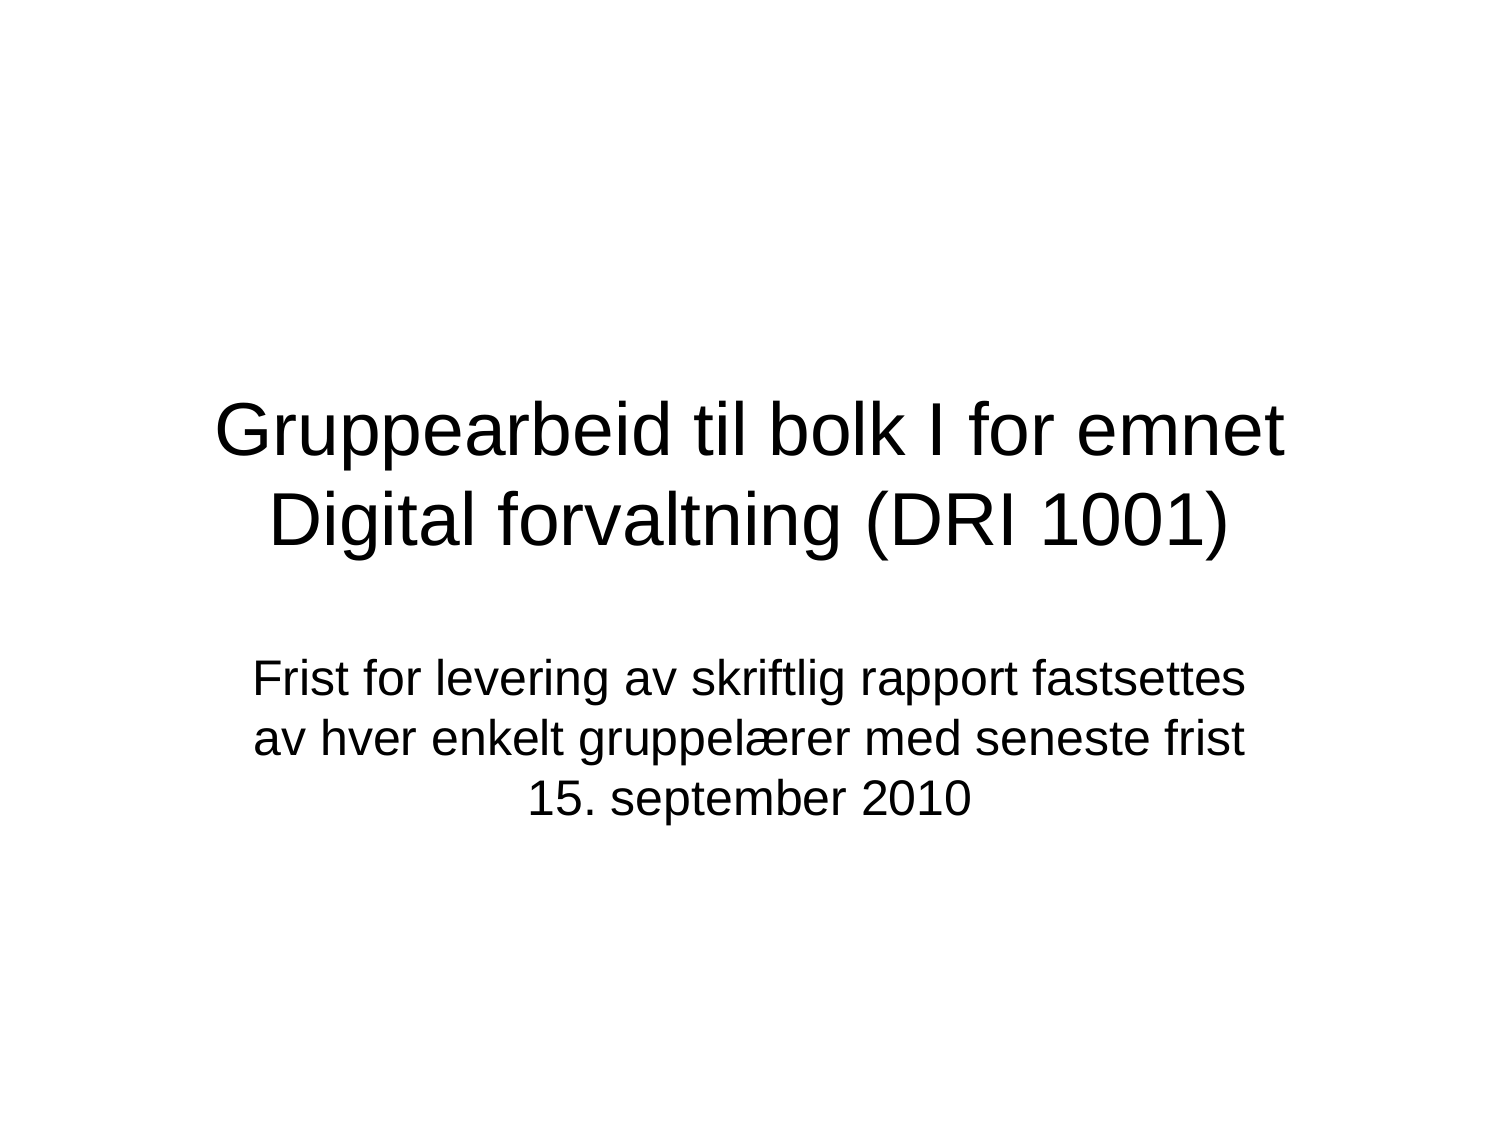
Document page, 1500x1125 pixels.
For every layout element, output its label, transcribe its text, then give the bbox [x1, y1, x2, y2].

text_box Frist for levering av skriftlig rapport fastsettes av hver enkelt gruppelærer med seneste frist 15. september 2010 [225, 637, 1276, 926]
title Gruppearbeid til bolk I for emnet Digital forvaltning (DRI 1001) [112, 349, 1388, 591]
